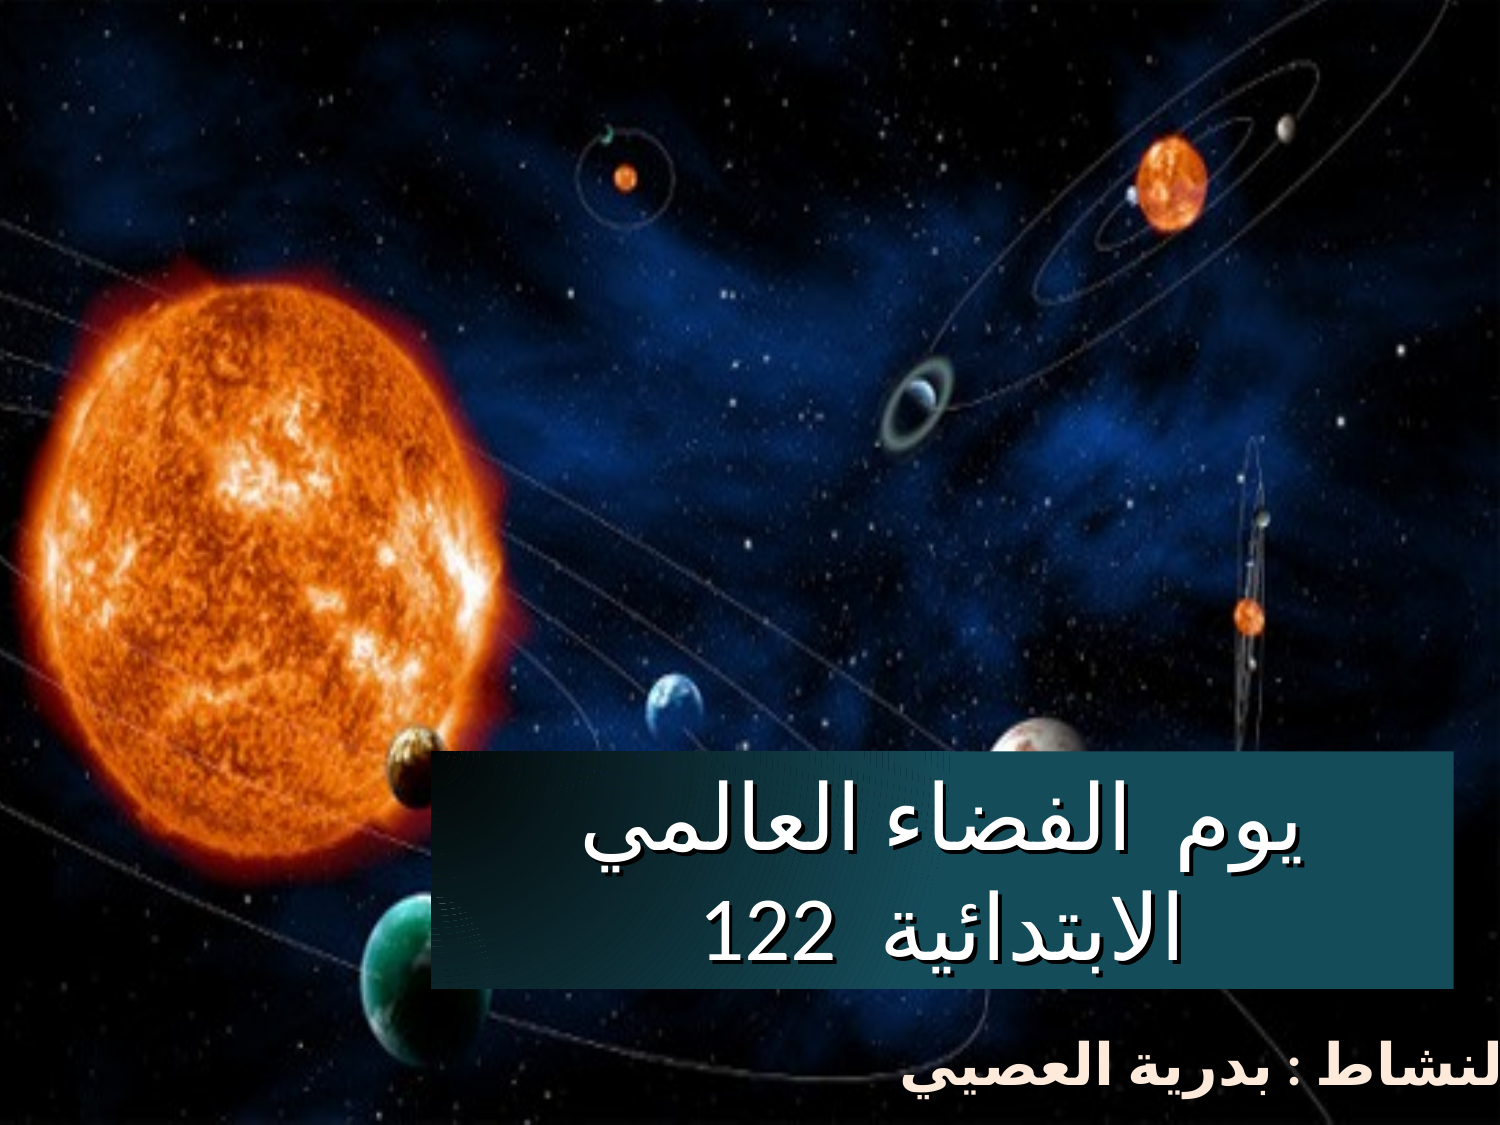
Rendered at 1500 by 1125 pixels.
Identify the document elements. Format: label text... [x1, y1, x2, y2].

text_box يوم الفضاء العالمي الابتدائية 122 [431, 751, 1454, 989]
picture [0, 0, 1500, 1125]
text_box رائدة النشاط : بدرية العصيي [871, 1020, 1476, 1106]
